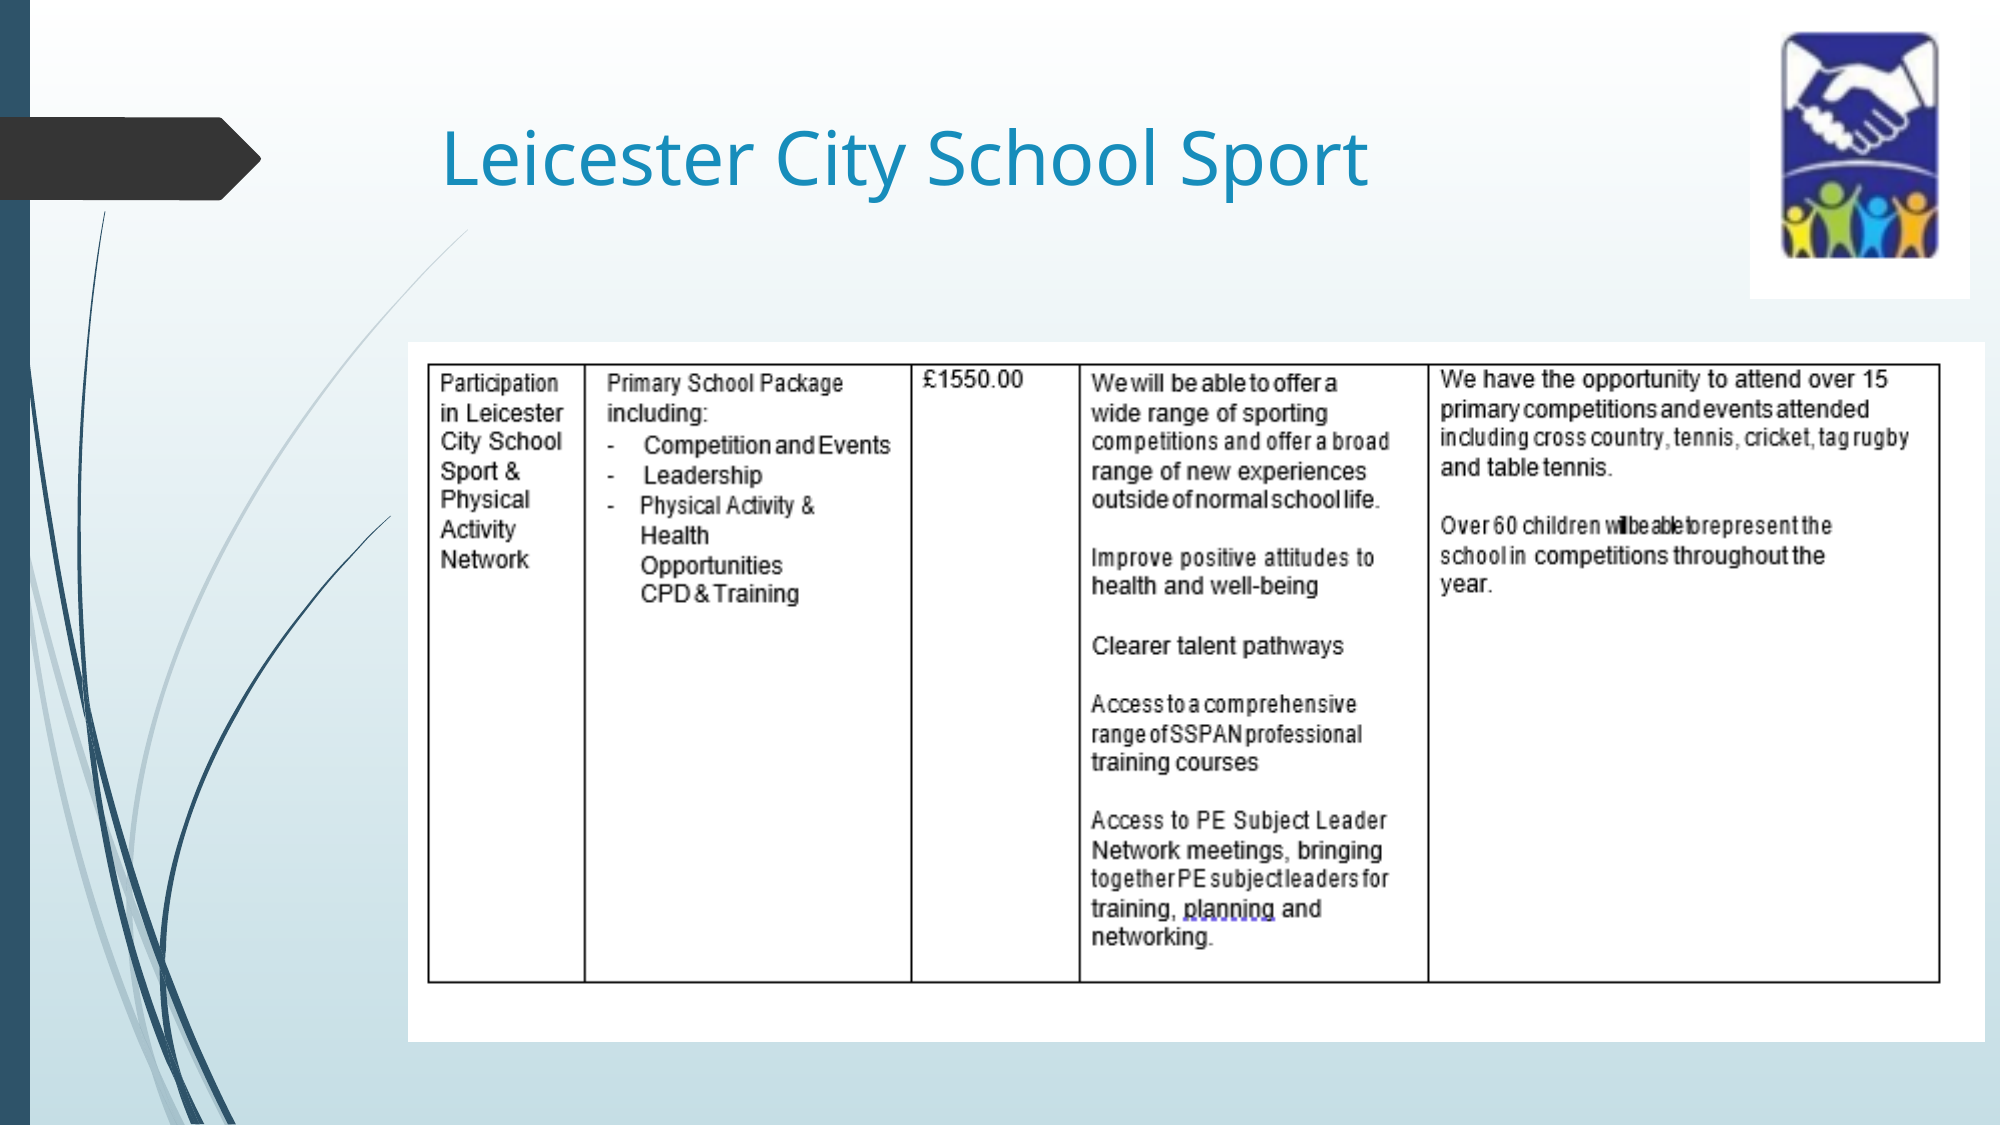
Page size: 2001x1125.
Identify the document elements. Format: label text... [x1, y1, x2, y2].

title Leicester City School Sport [425, 102, 1888, 313]
picture [1749, 0, 1970, 299]
picture [408, 342, 1987, 1112]
